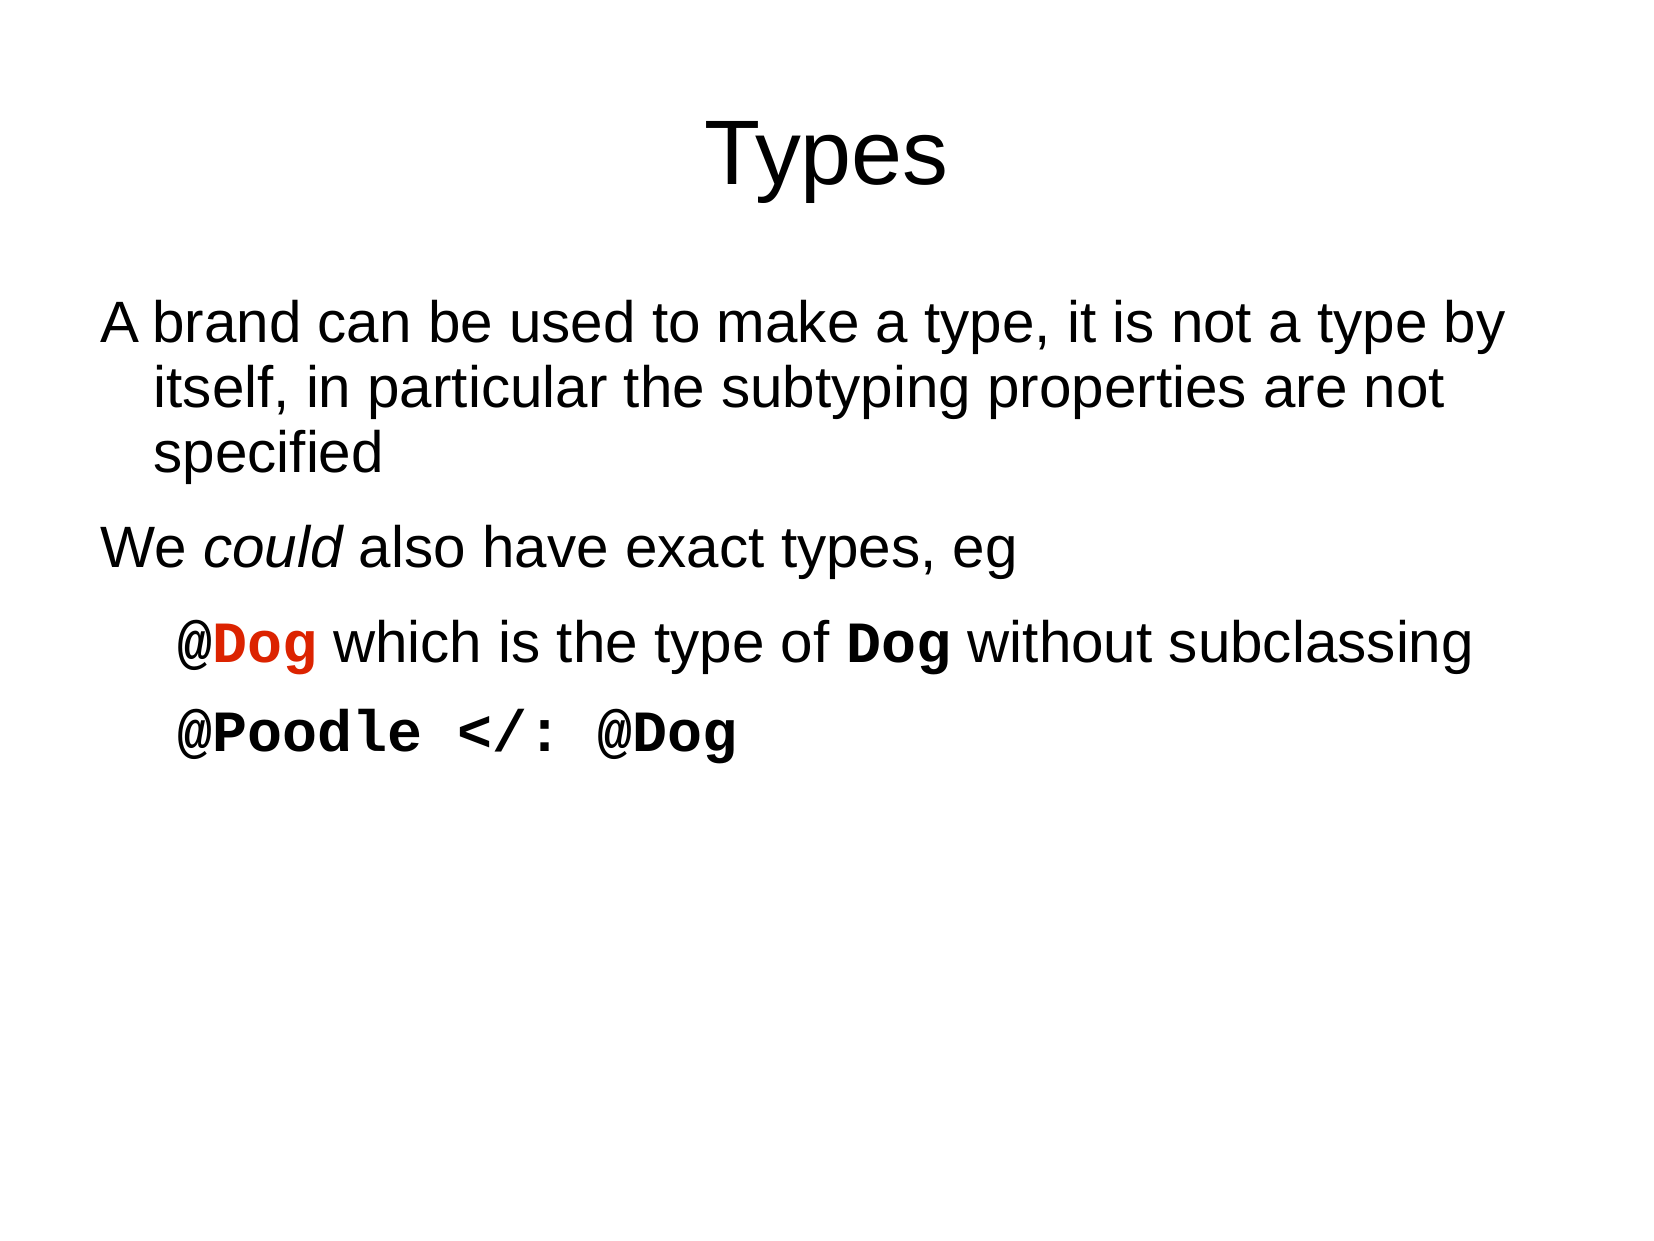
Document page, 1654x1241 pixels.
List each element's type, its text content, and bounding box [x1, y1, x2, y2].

title Types [82, 56, 1571, 250]
list A brand can be used to make a type, it is not a type by itself, in particular the subtyping properties are not specified We could also have exact types, eg @Dog which is the type of Dog without subclassing @Poodle </: @Dog [82, 290, 1571, 1094]
